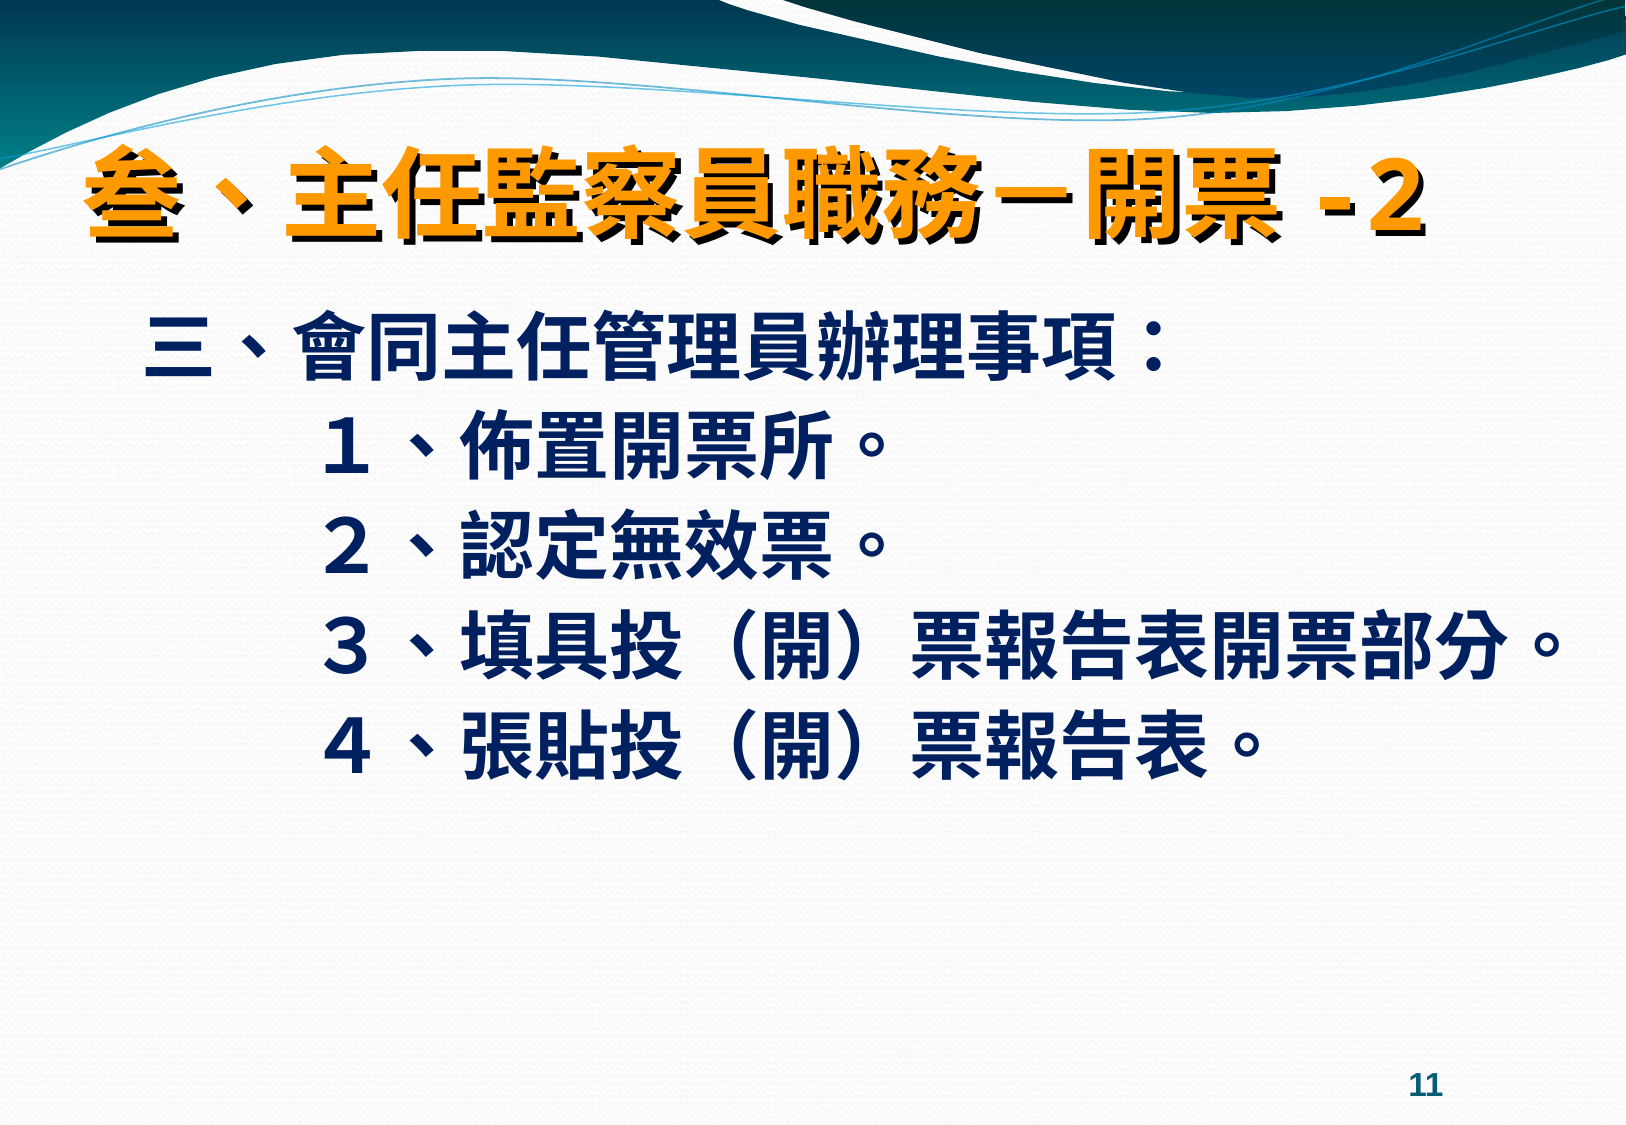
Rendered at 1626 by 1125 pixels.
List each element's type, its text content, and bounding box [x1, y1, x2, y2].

text_box [1408, 1042, 1544, 1103]
title 叁、主任監察員職務－開票-2 [81, 106, 1544, 251]
list 三、會同主任管理員辦理事項： １、佈置開票所。 ２、認定無效票。 ３、填具投（開）票報告表開票部分。 ４、張貼投（開）票報告表。 [81, 302, 1563, 1103]
